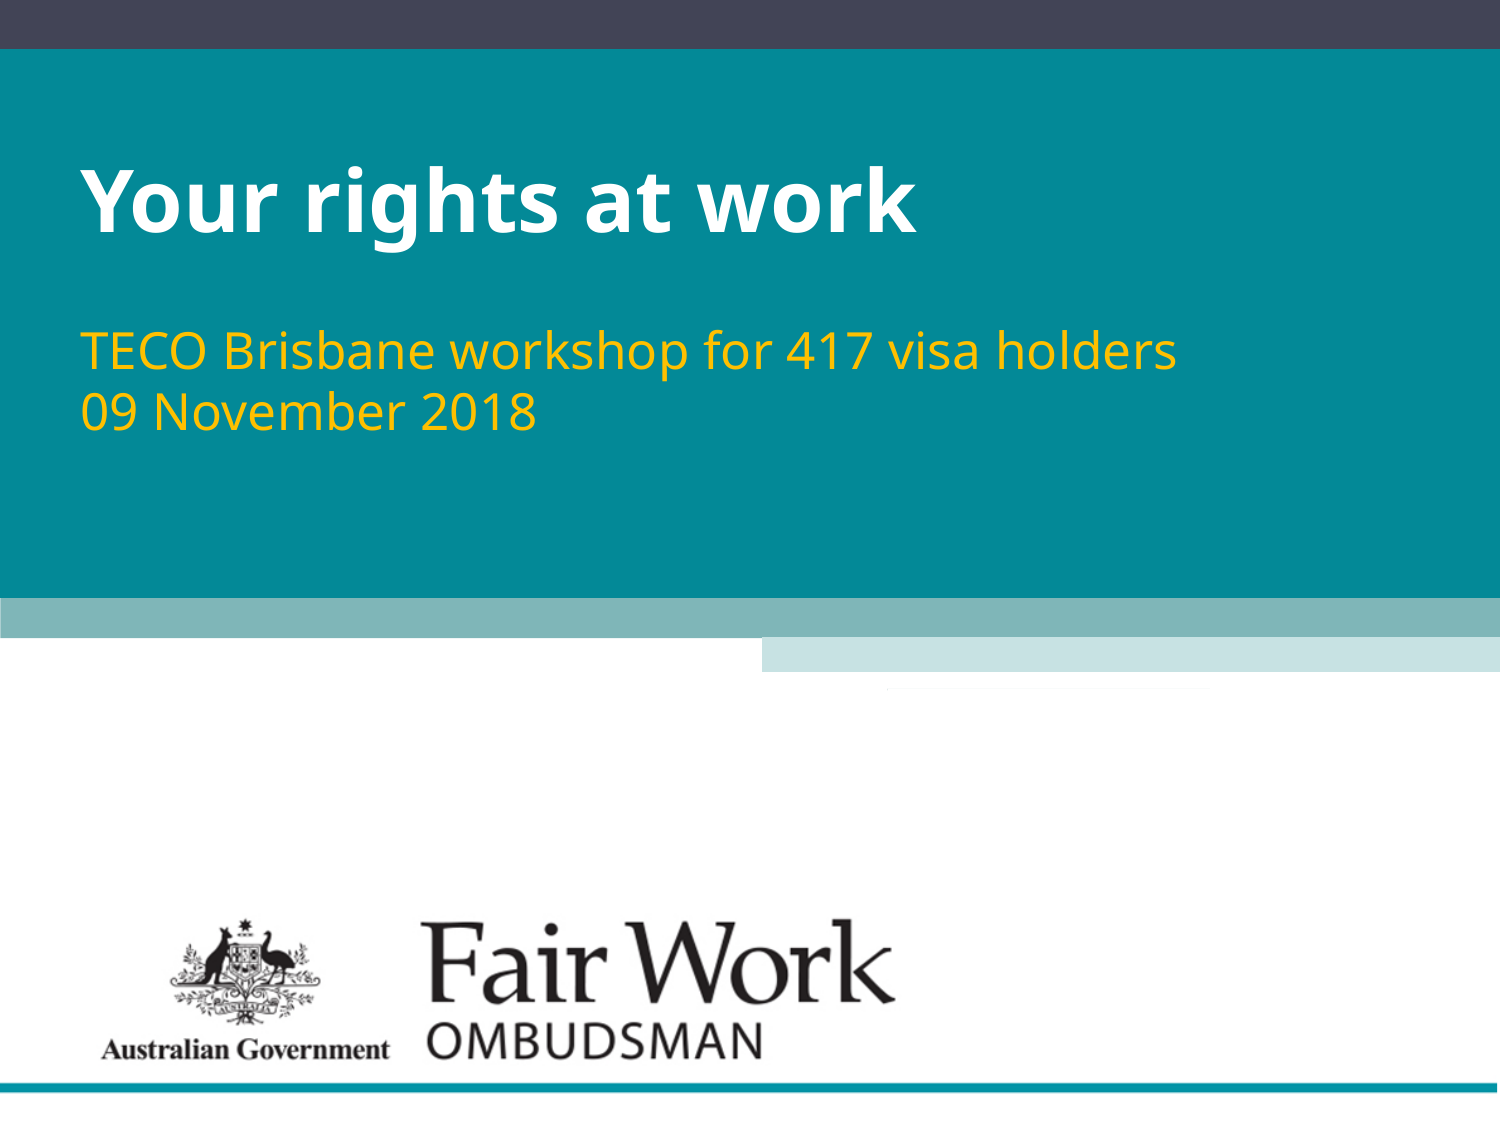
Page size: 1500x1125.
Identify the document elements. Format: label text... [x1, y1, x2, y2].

title Your rights at work TECO Brisbane workshop for 417 visa holders 09 November 2018 [64, 61, 1400, 575]
picture [0, 865, 1498, 1125]
